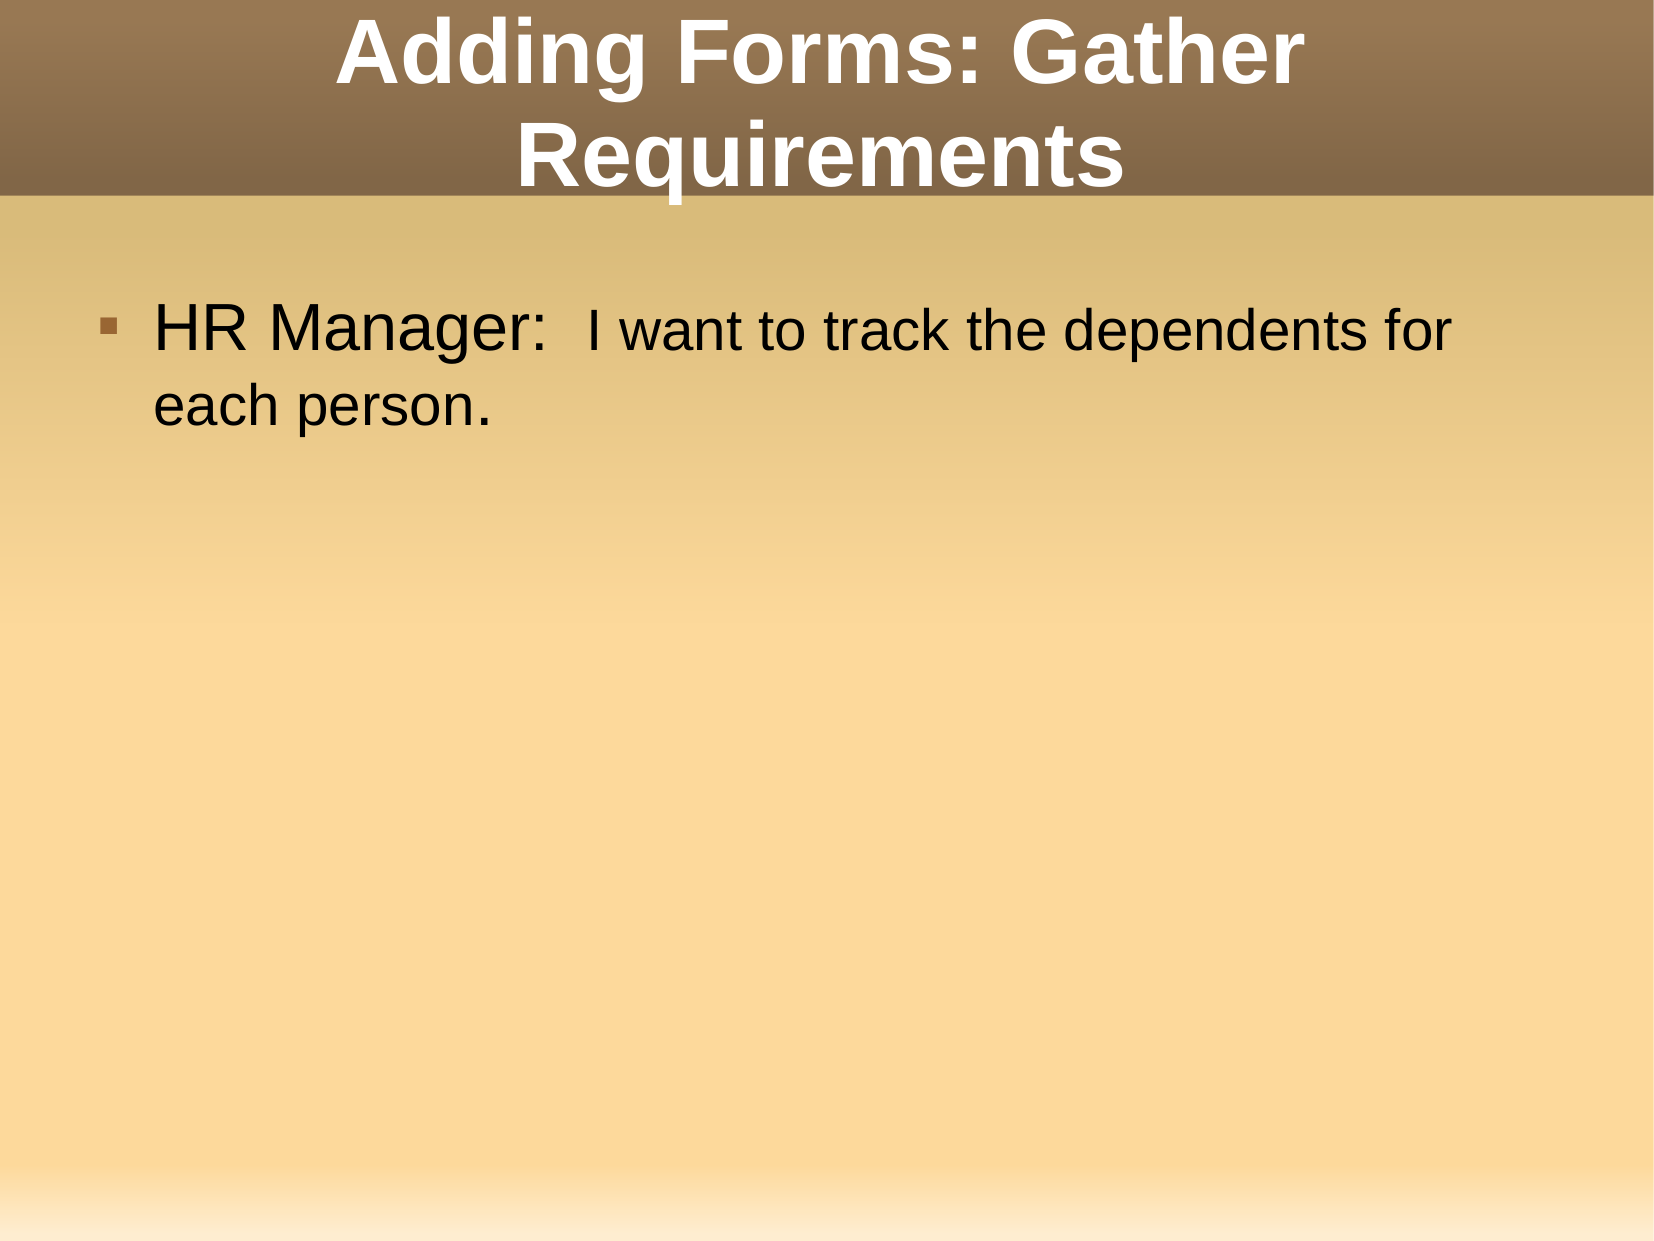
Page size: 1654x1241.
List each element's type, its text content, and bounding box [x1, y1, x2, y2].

picture [0, 0, 1654, 1241]
title Adding Forms: Gather Requirements [76, 1, 1565, 207]
list HR Manager: I want to track the dependents for each person. [82, 290, 1571, 1094]
